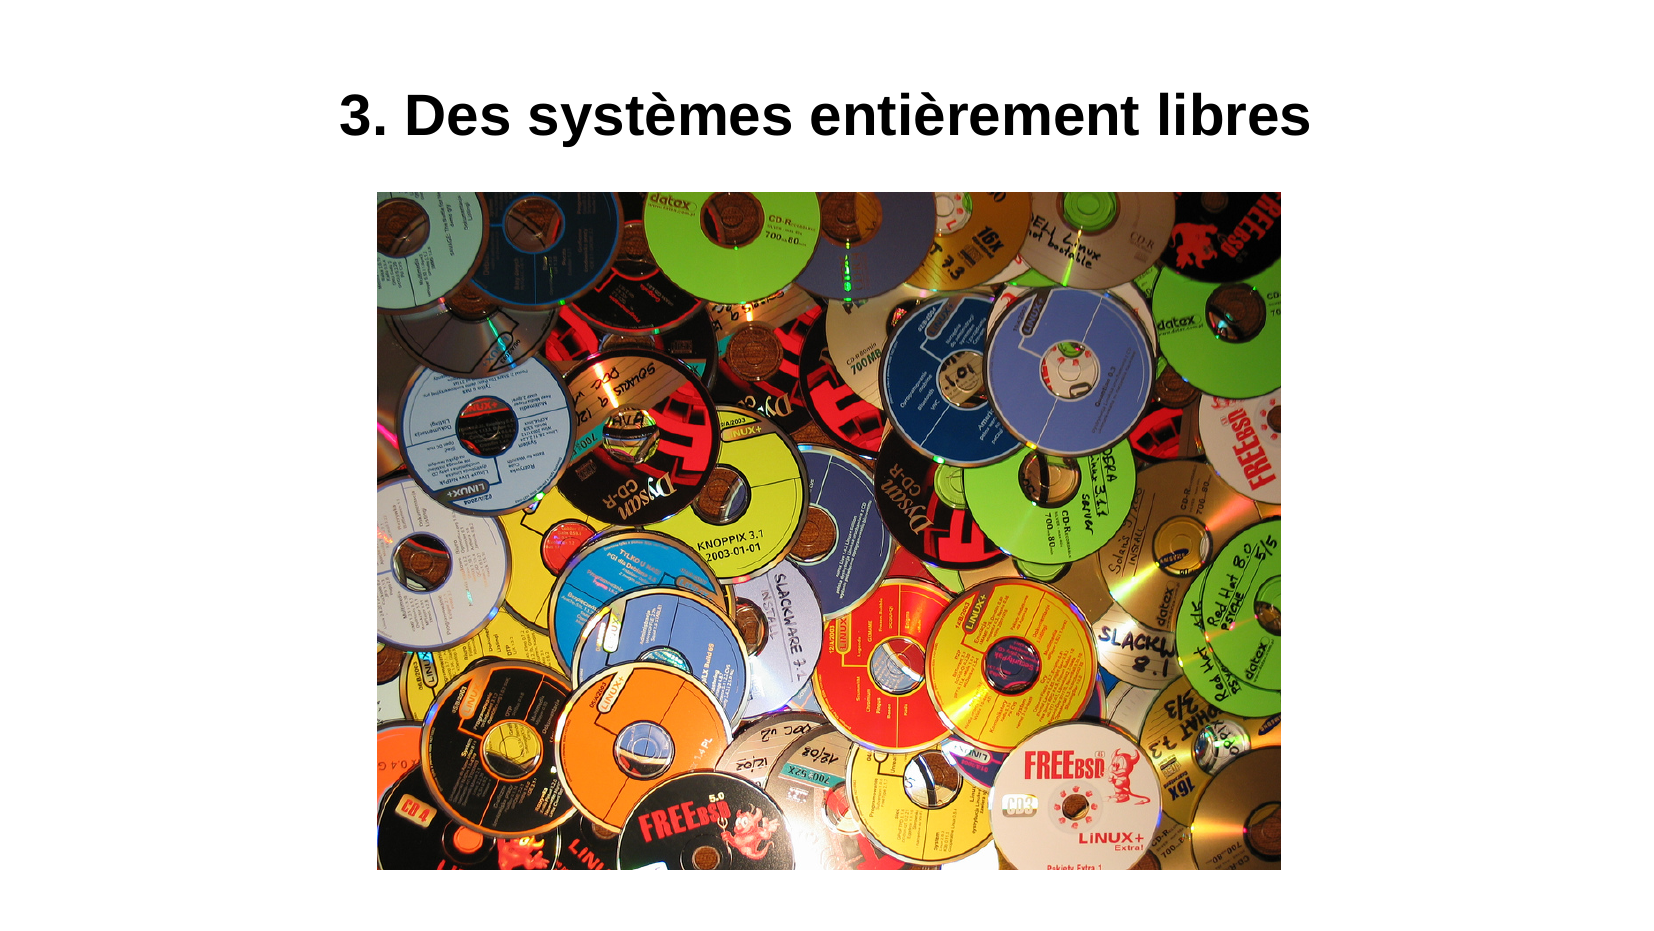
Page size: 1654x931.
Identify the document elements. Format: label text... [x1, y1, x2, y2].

title 3. Des systèmes entièrement libres [82, 37, 1571, 193]
picture [377, 192, 1281, 870]
